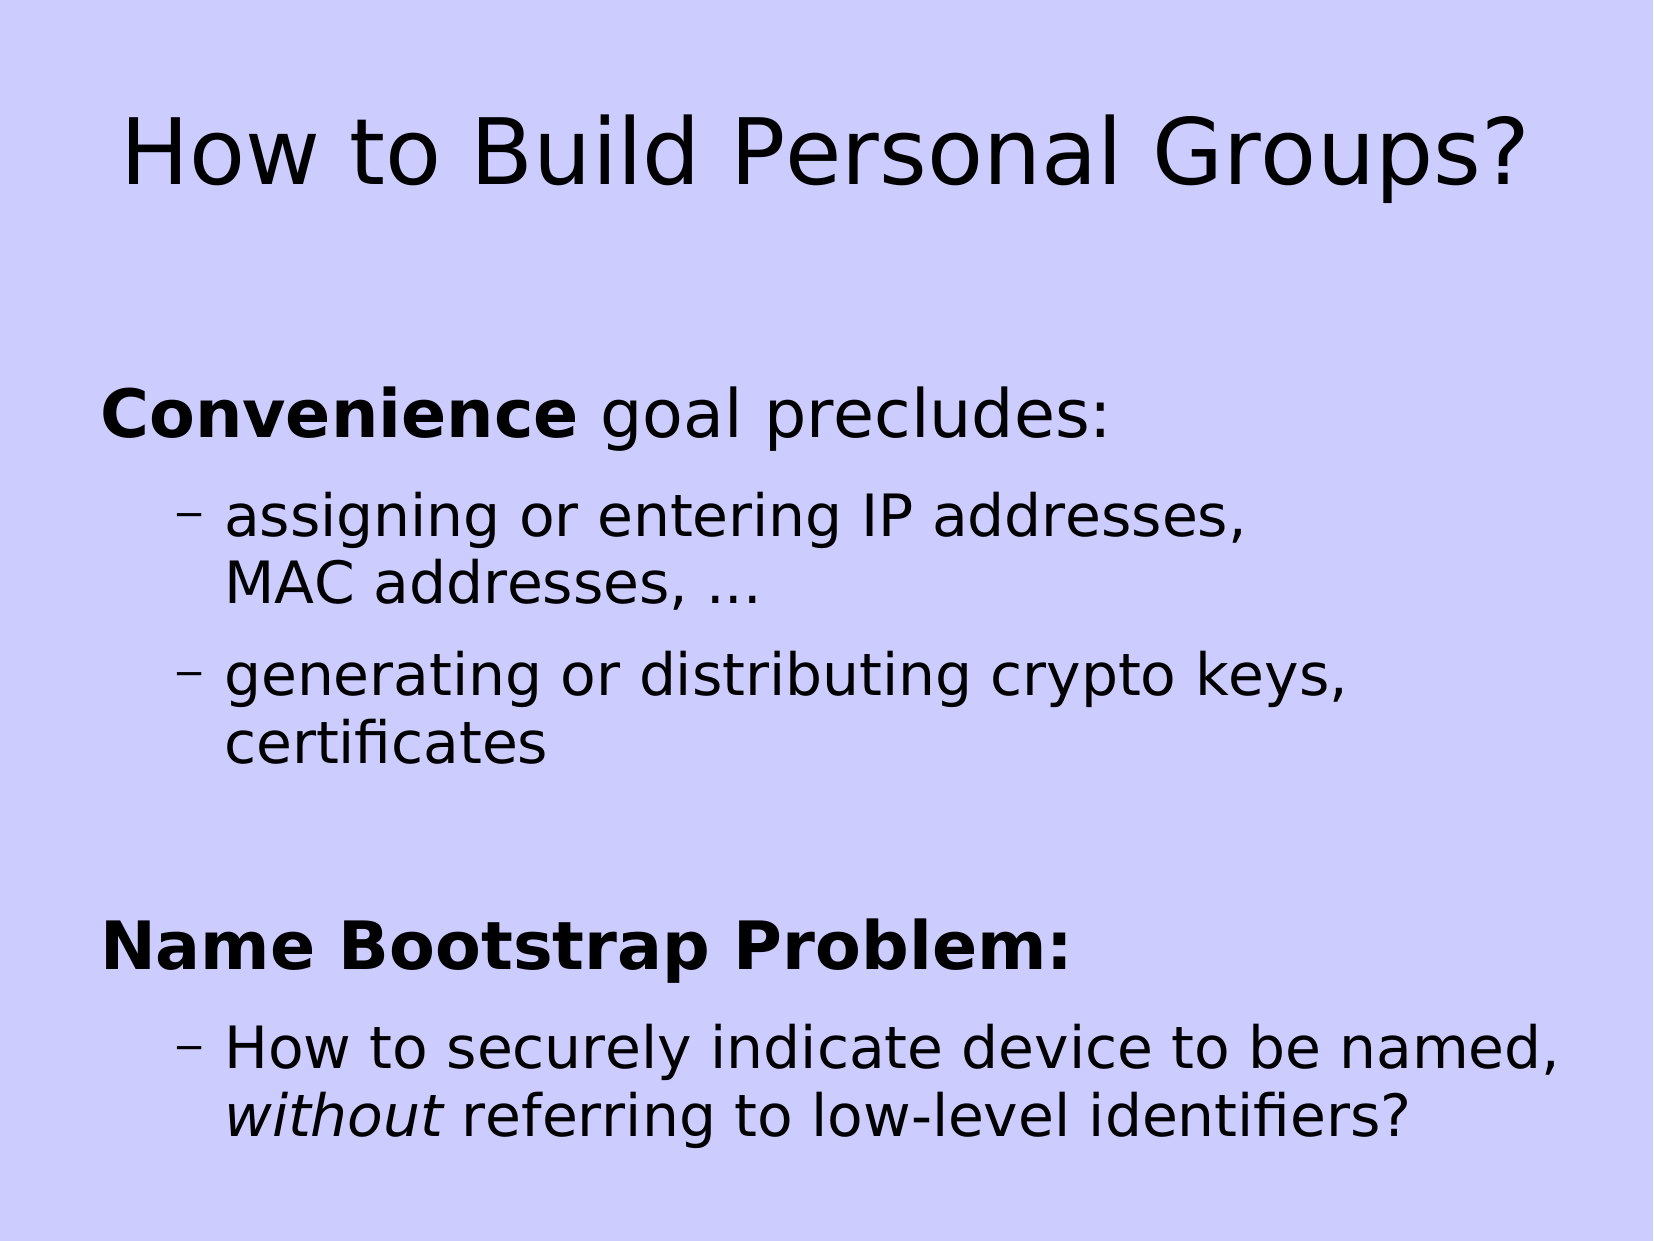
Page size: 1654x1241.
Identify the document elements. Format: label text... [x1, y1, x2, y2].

title How to Build Personal Groups? [82, 56, 1571, 250]
list Convenience goal precludes: assigning or entering IP addresses, MAC addresses, ... generating or distributing crypto keys, certificates Name Bootstrap Problem: How to securely indicate device to be named, without referring to low-level identifiers? [82, 375, 1571, 1183]
